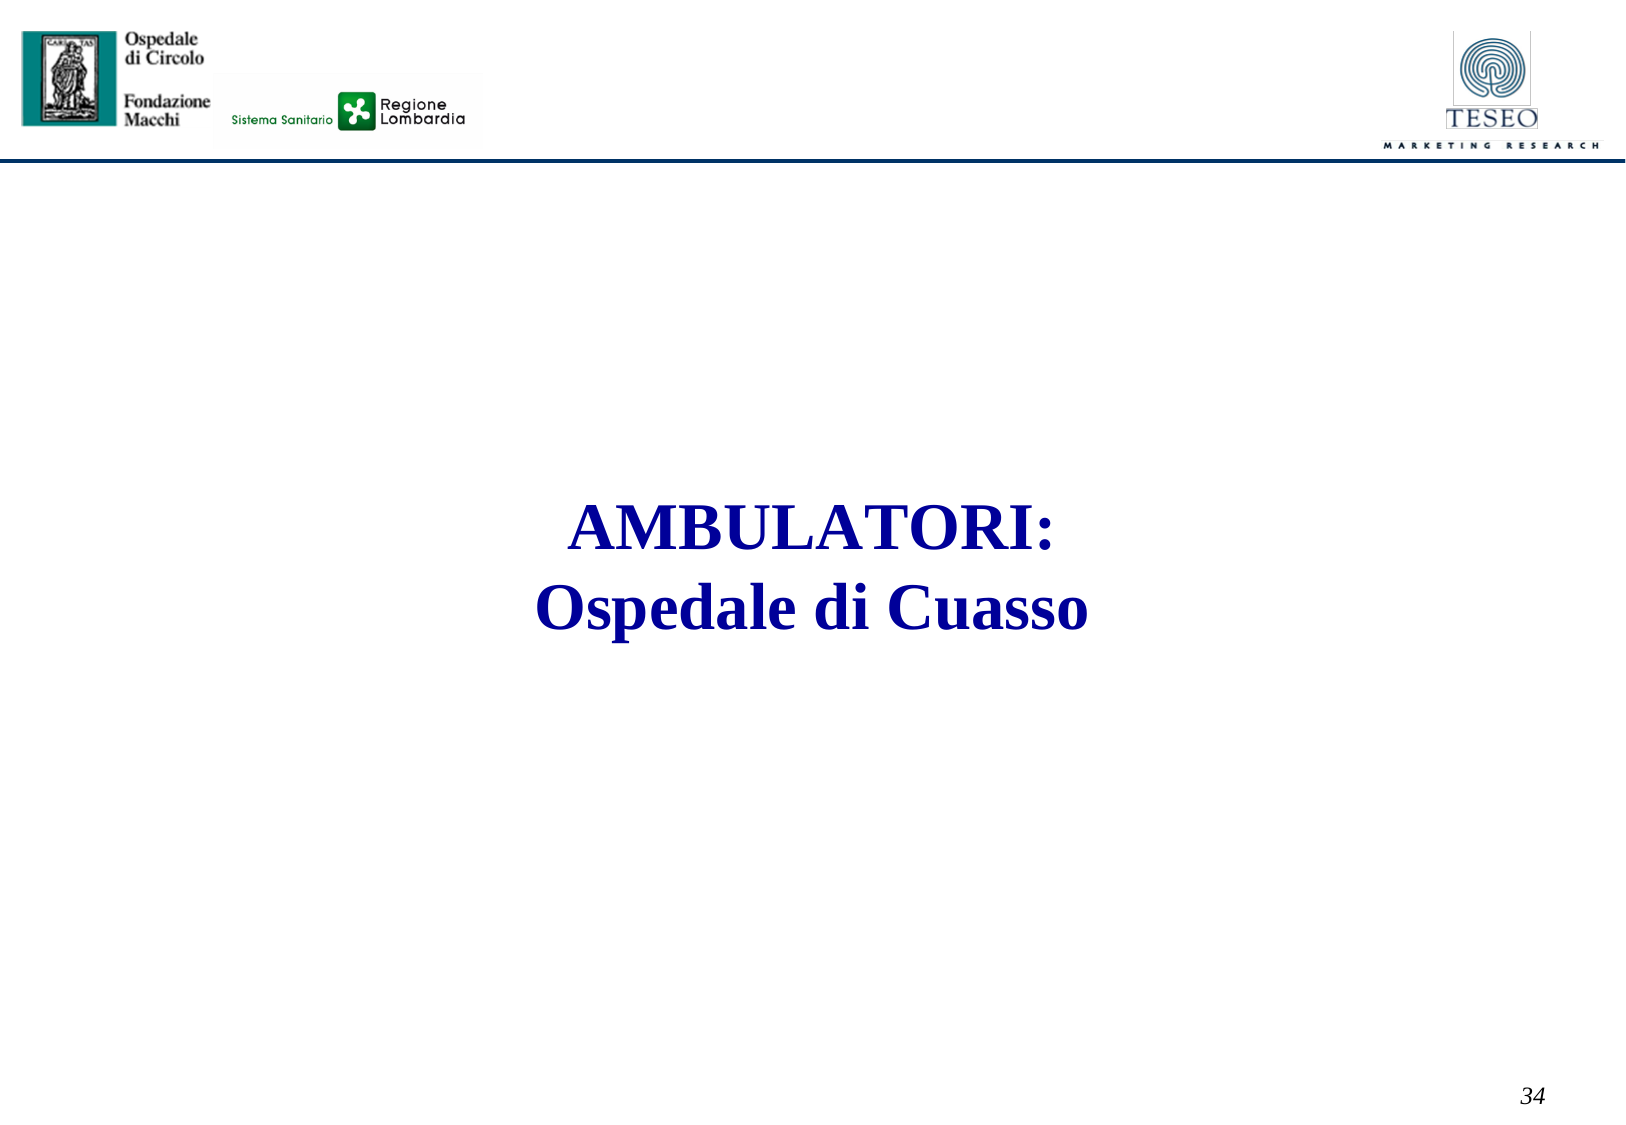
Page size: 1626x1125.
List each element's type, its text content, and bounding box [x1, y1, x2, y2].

picture [21, 31, 483, 149]
text_box AMBULATORI: Ospedale di Cuasso [121, 469, 1504, 657]
picture [1381, 31, 1604, 149]
